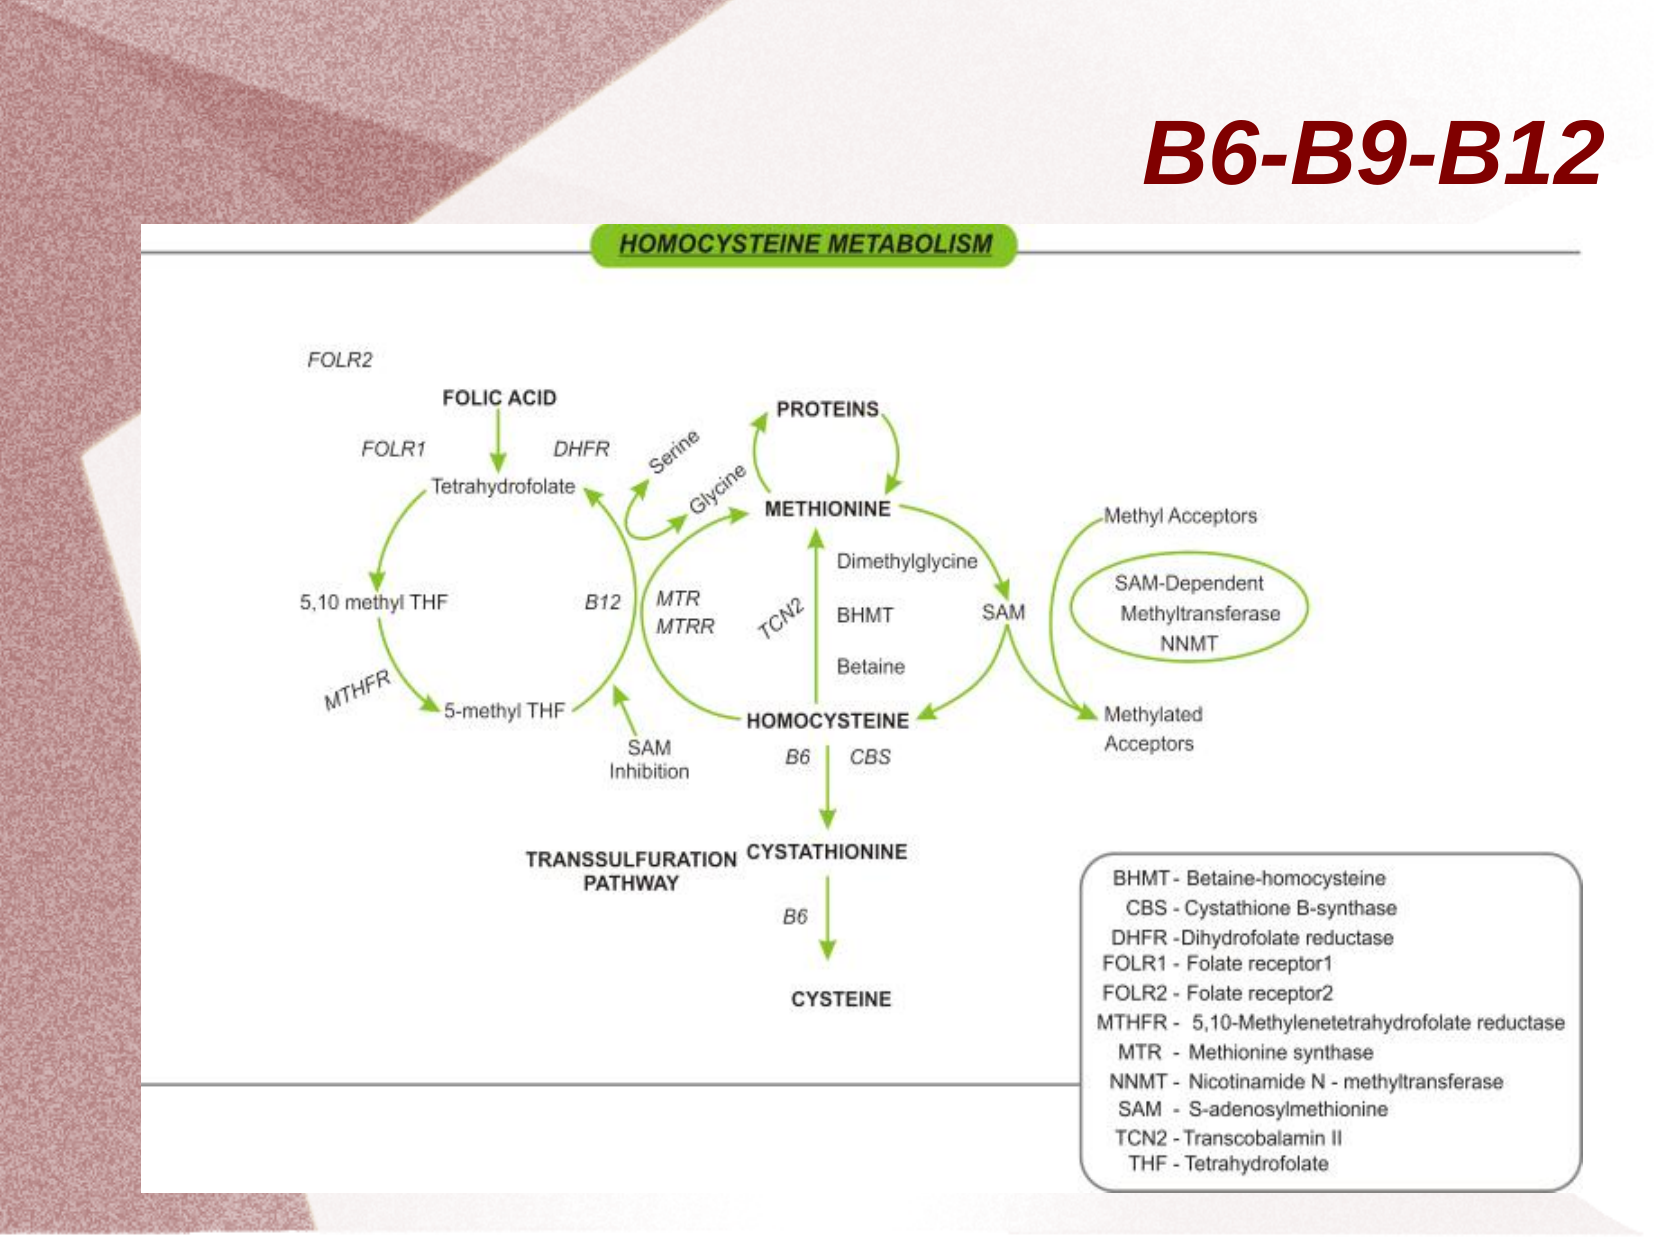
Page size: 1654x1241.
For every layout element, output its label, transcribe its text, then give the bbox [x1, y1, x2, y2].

title Β6-Β9-Β12 [596, 49, 1607, 257]
picture [0, 0, 1654, 1241]
